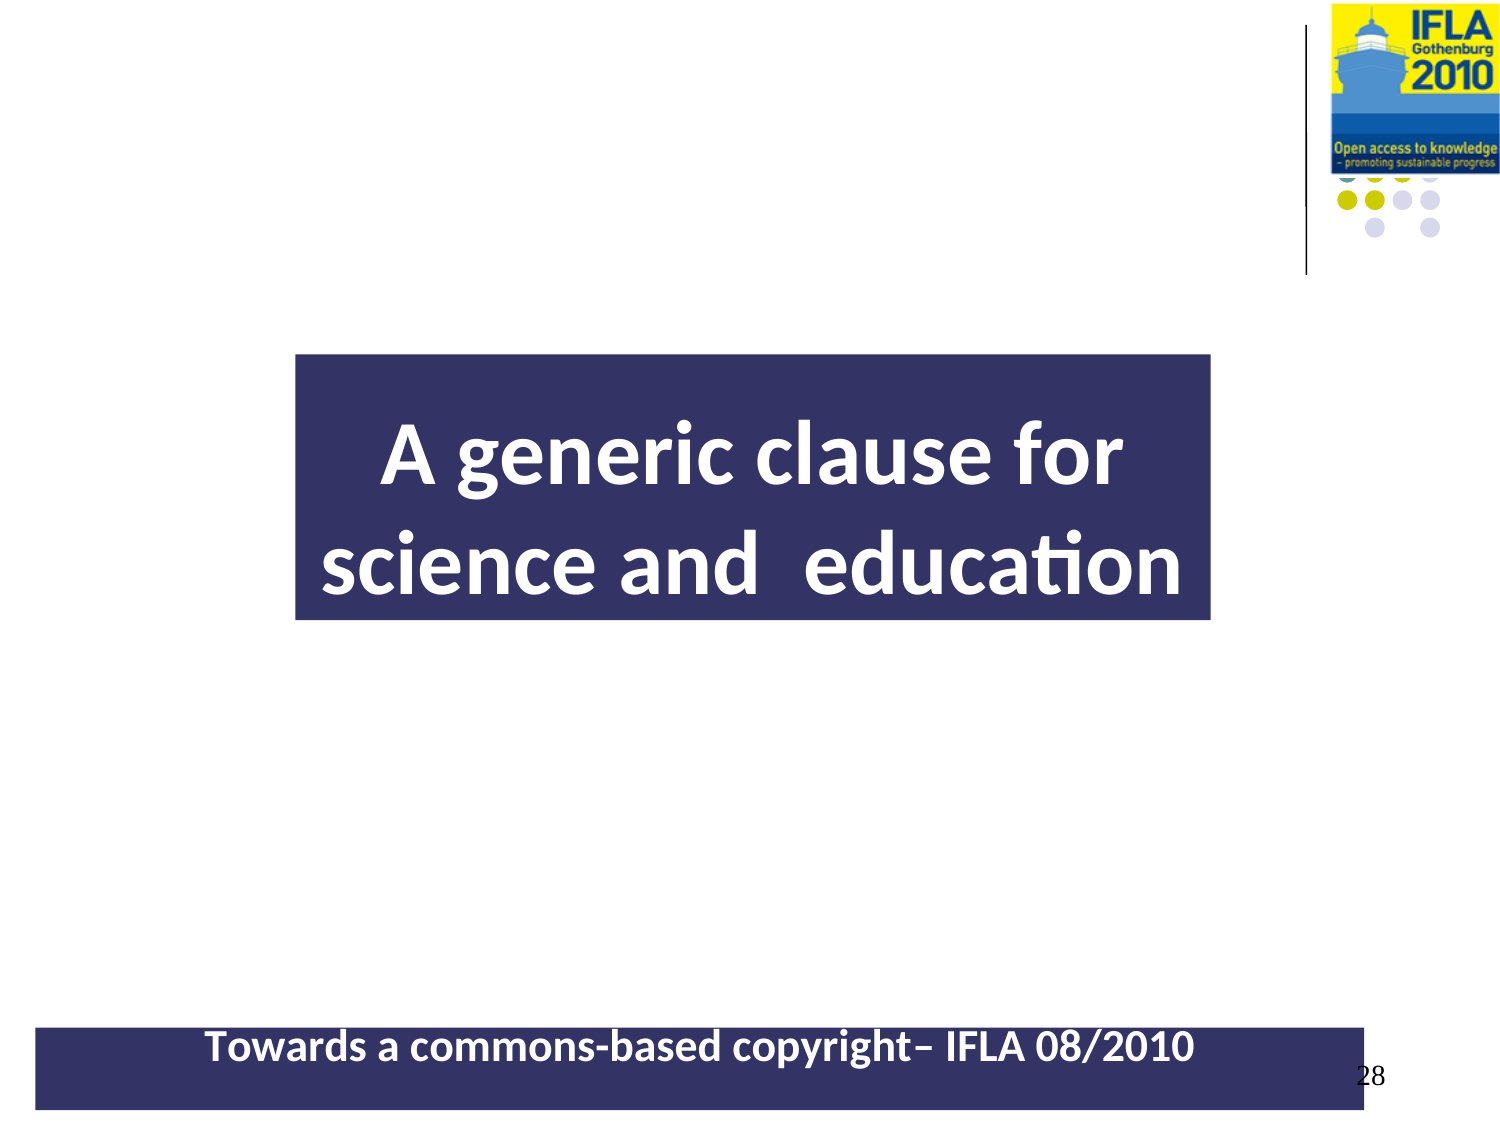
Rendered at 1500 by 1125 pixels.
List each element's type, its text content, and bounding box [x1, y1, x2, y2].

text_box [1356, 1026, 1459, 1105]
title A generic clause for science and education [295, 354, 1211, 621]
